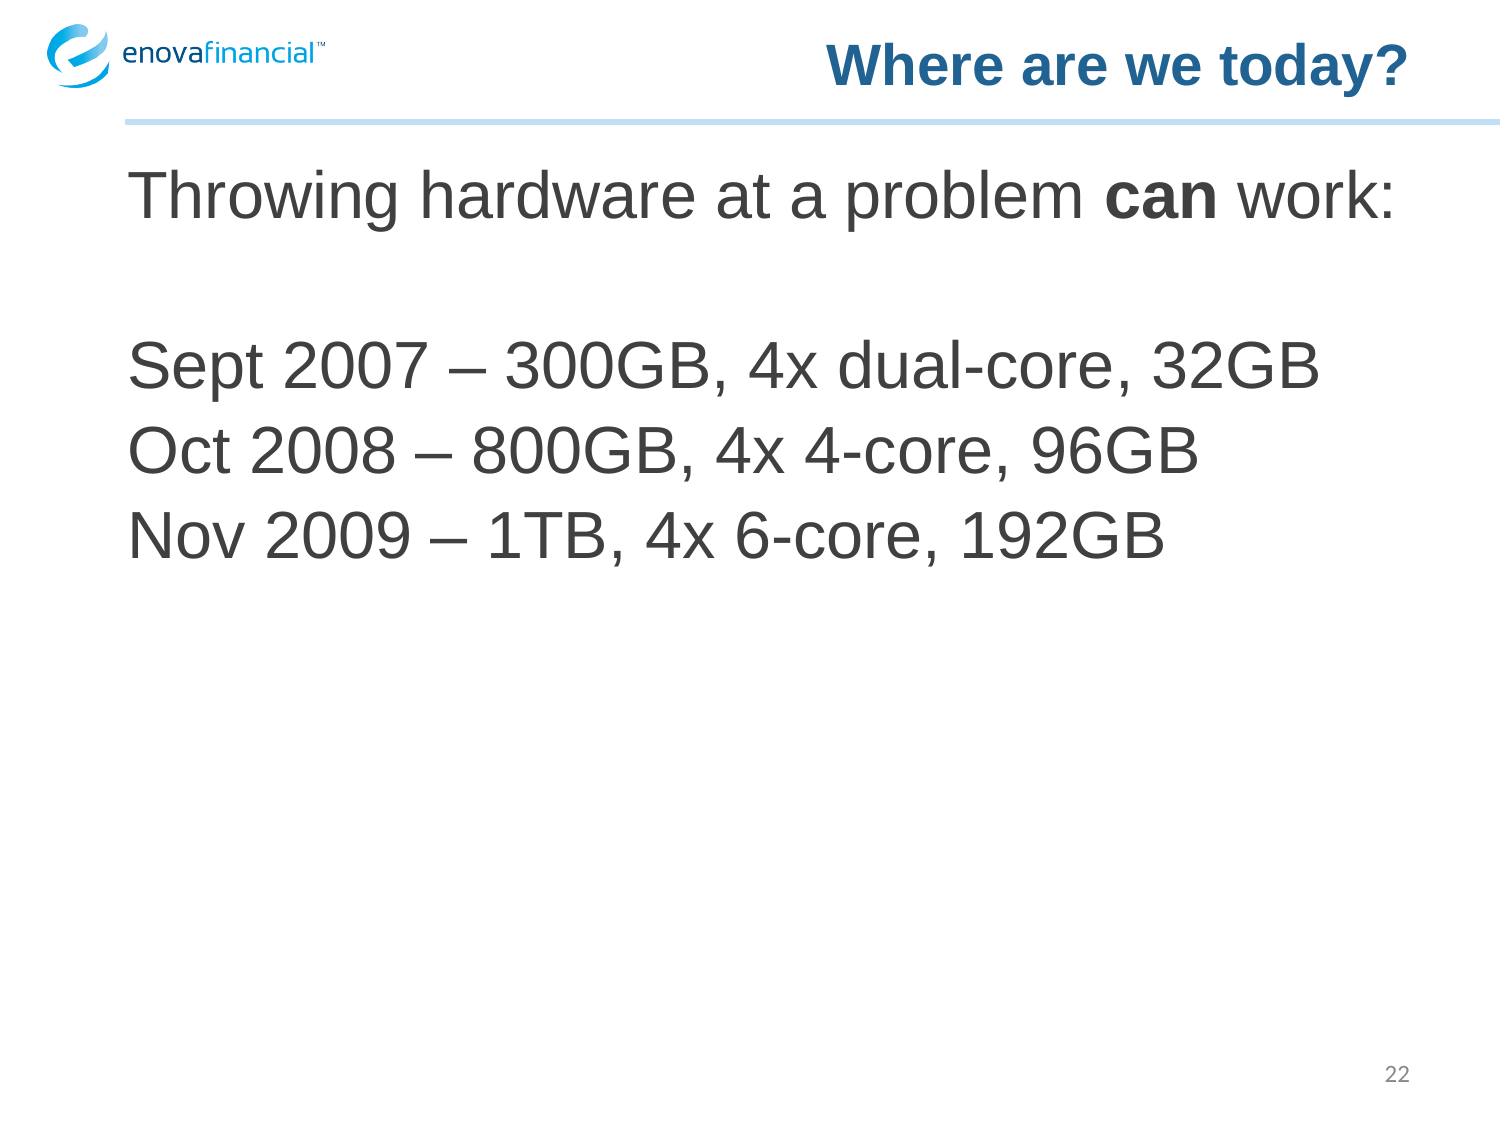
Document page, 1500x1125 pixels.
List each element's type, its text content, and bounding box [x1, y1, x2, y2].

picture [47, 24, 325, 88]
list Throwing hardware at a problem can work: Sept 2007 – 300GB, 4x dual-core, 32GB Oct 2008 – 800GB, 4x 4-core, 96GB Nov 2009 – 1TB, 4x 6-core, 192GB [112, 149, 1425, 988]
text_box 29 [1074, 1042, 1426, 1103]
picture [125, 119, 1500, 125]
list Where are we today? [337, 24, 1426, 115]
